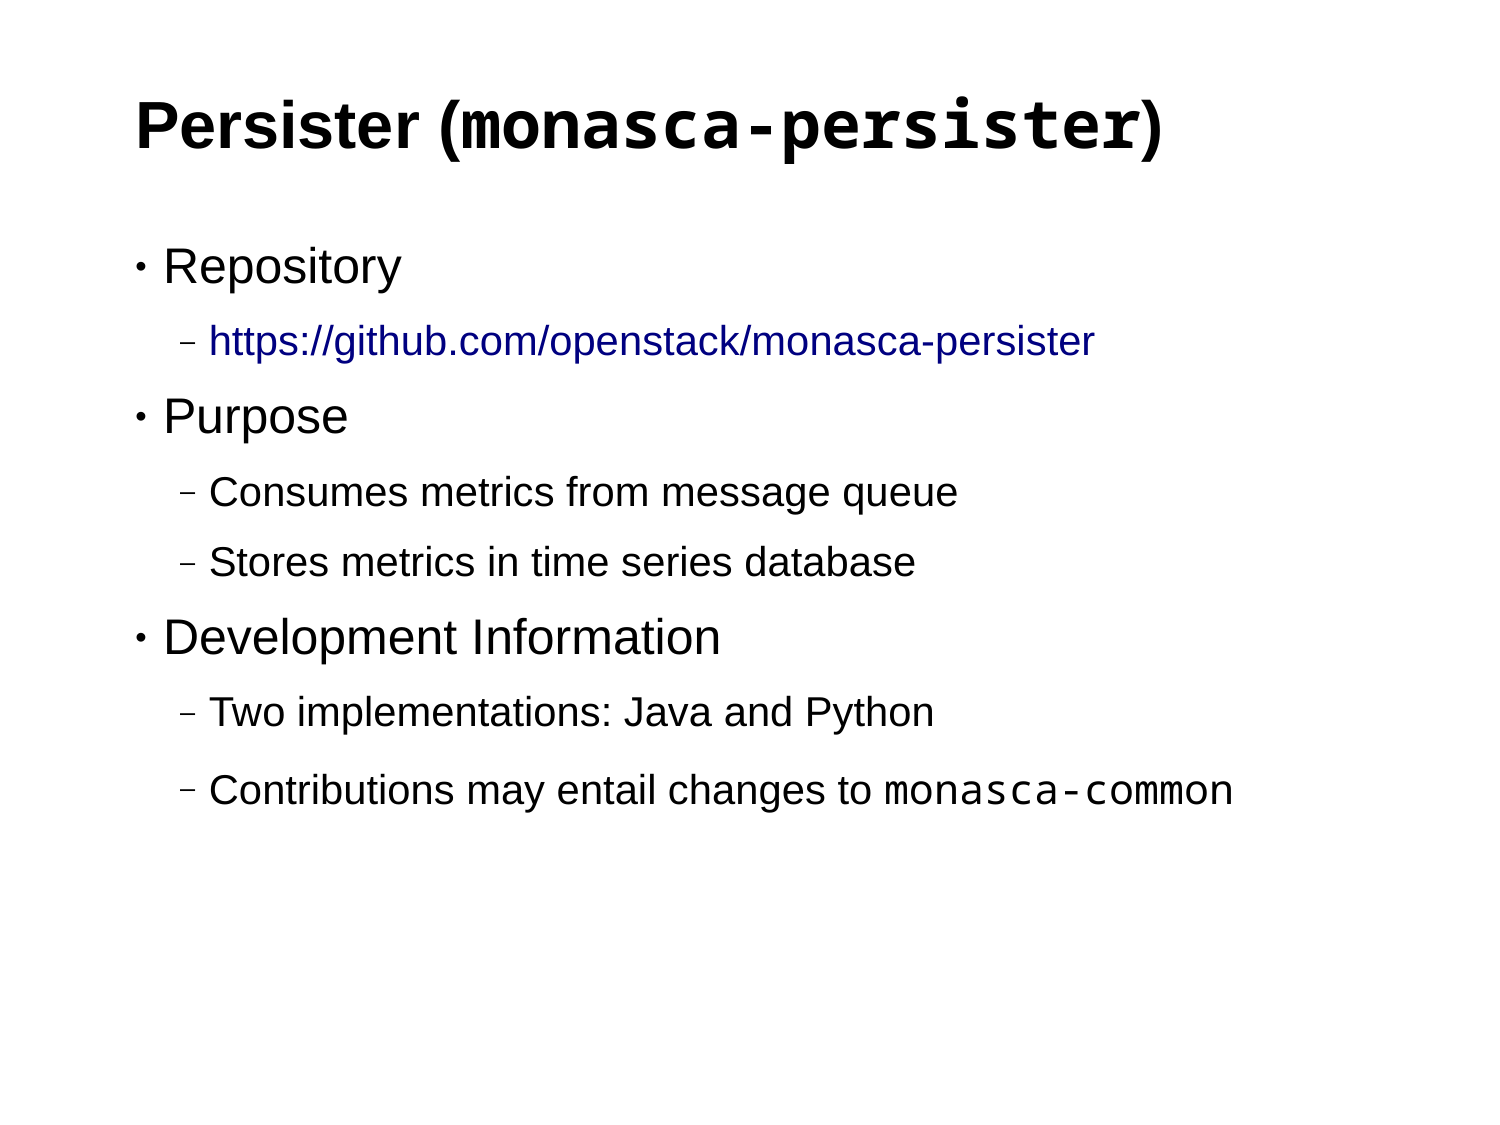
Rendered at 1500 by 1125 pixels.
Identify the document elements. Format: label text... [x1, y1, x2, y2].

title Persister (monasca-persister) [135, 41, 1372, 204]
list Repository https://github.com/openstack/monasca-persister Purpose Consumes metrics from message queue Stores metrics in time series database Development Information Two implementations: Java and Python Contributions may entail changes to monasca-common [135, 238, 1372, 892]
